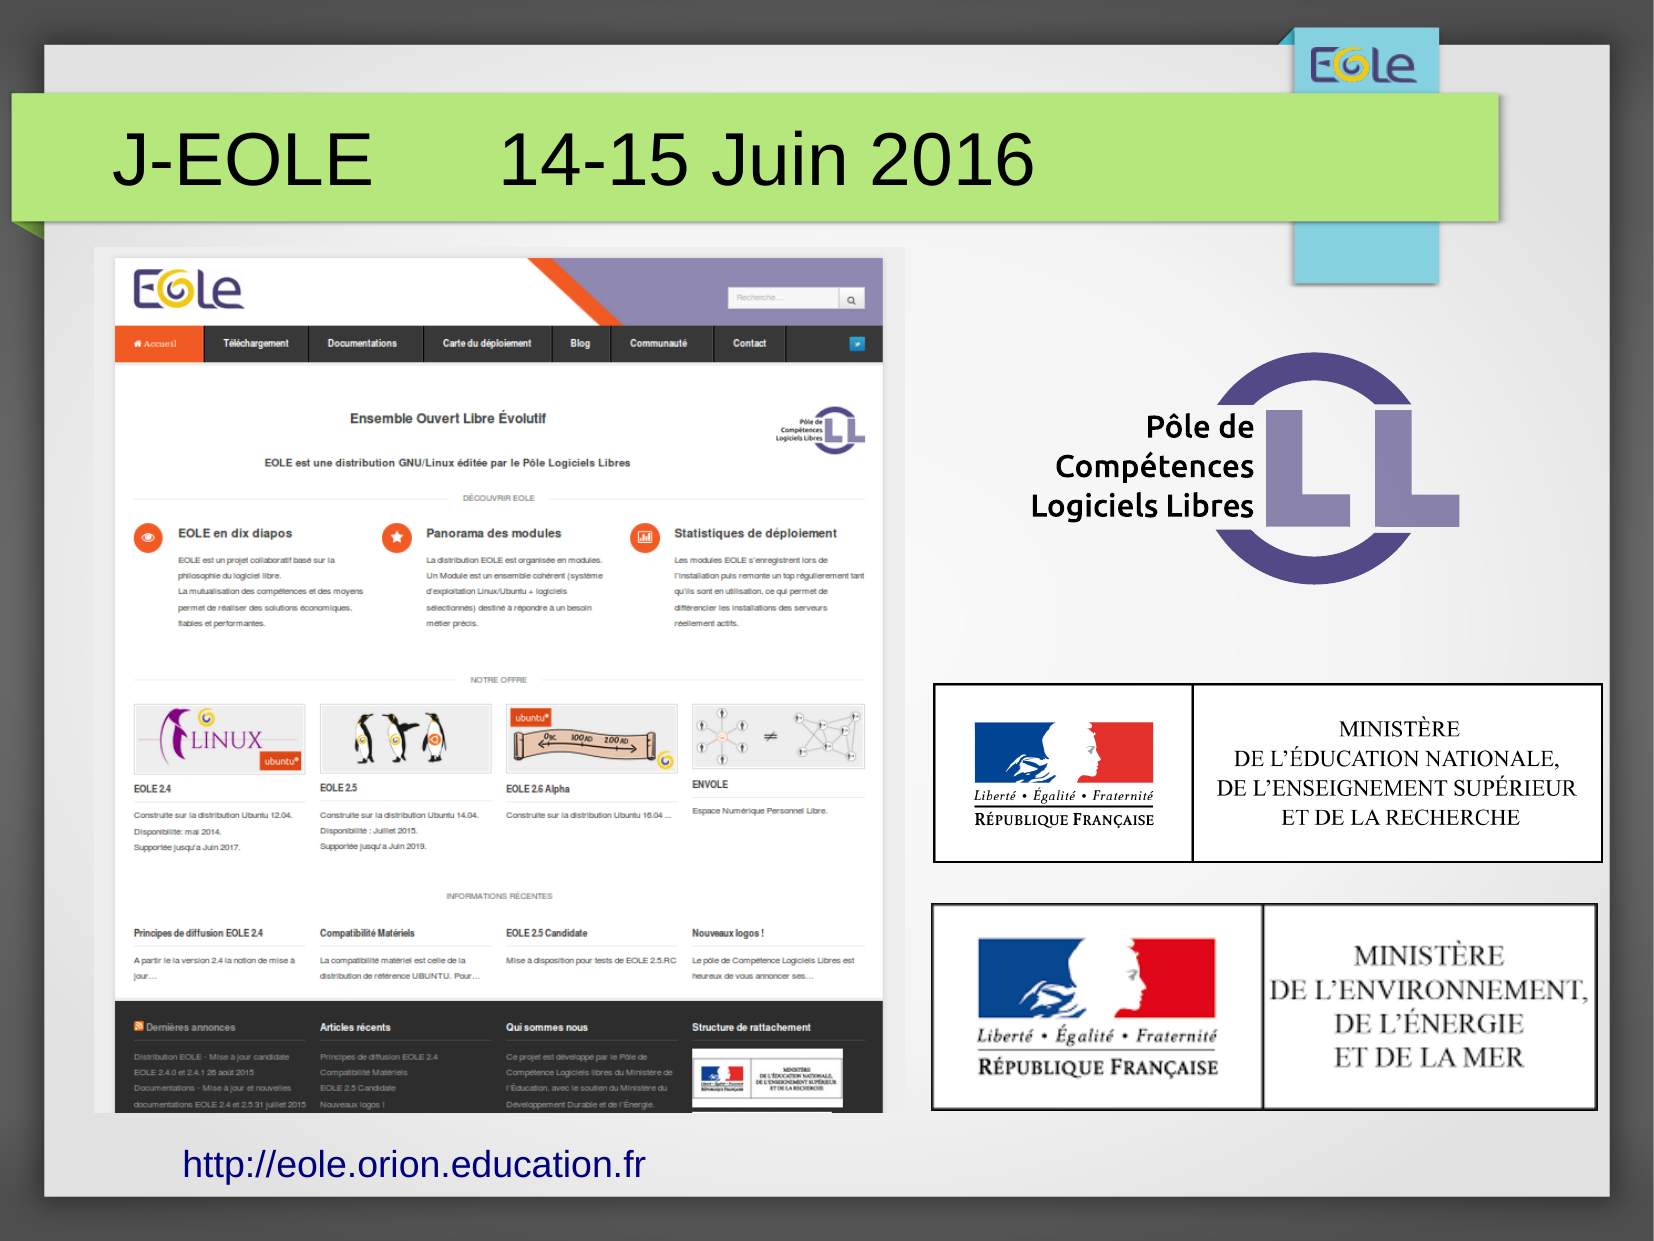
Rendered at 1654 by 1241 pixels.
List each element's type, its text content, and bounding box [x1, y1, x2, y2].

title J-EOLE 14-15 Juin 2016 [70, 106, 1229, 213]
text_box [1311, 47, 1418, 83]
picture [0, 0, 1654, 1241]
text_box http://eole.orion.education.fr [167, 1135, 662, 1193]
